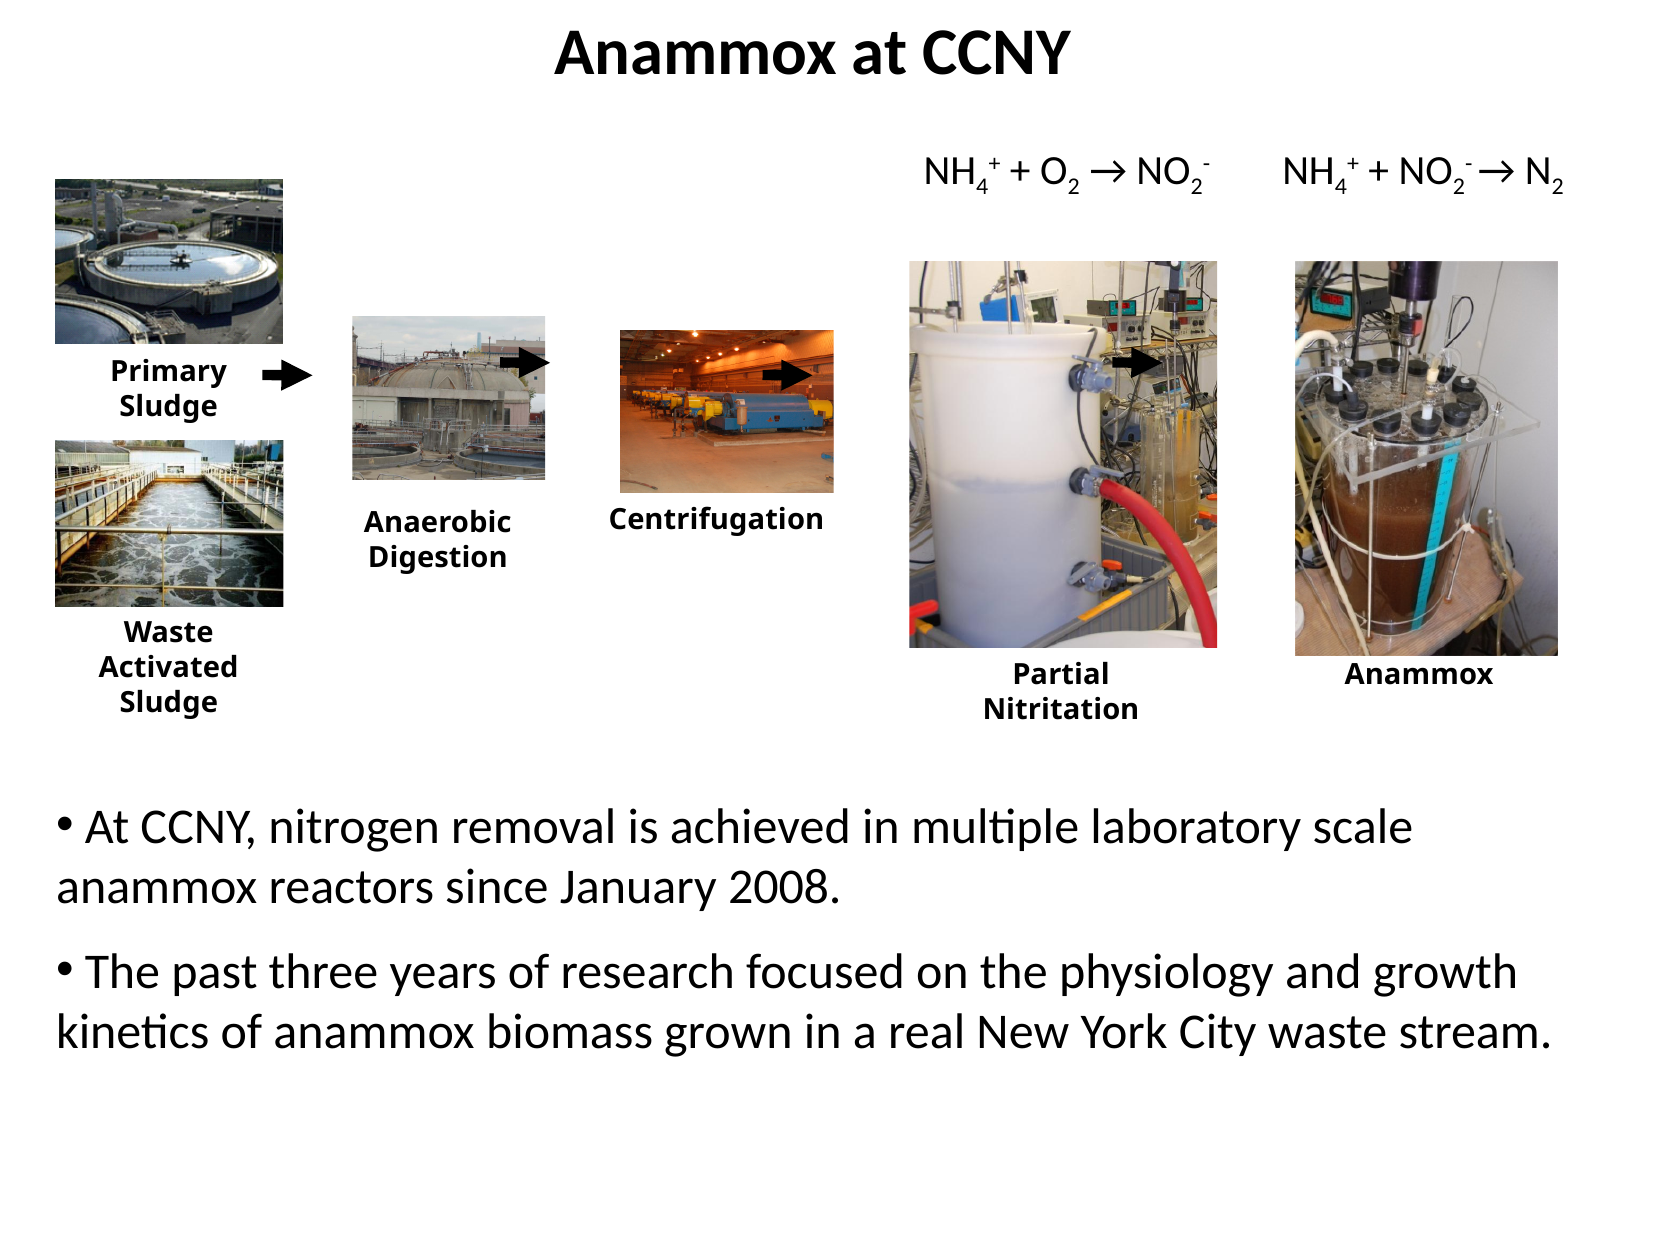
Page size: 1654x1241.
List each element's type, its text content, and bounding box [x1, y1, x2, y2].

picture [1295, 261, 1558, 647]
picture [352, 316, 546, 480]
text_box Centrifugation [578, 492, 855, 543]
picture [55, 440, 284, 607]
text_box At CCNY, nitrogen removal is achieved in multiple laboratory scale anammox reactors since January 2008. The past three years of research focused on the physiology and growth kinetics of anammox biomass grown in a real New York City waste stream. [41, 785, 1627, 1066]
text_box Anaerobic Digestion [303, 496, 573, 582]
picture [55, 179, 283, 345]
text_box Partial Nitritation [923, 647, 1199, 733]
text_box Waste Activated Sludge [61, 606, 276, 727]
picture [909, 261, 1218, 648]
text_box NH4+ + O2 → NO2- [908, 134, 1240, 207]
text_box Primary Sludge [75, 344, 262, 430]
text_box NH4+ + NO2- → N2 [1267, 134, 1599, 207]
picture [620, 330, 834, 492]
text_box Anammox at CCNY [0, 0, 1627, 96]
text_box Anammox [1281, 647, 1558, 698]
